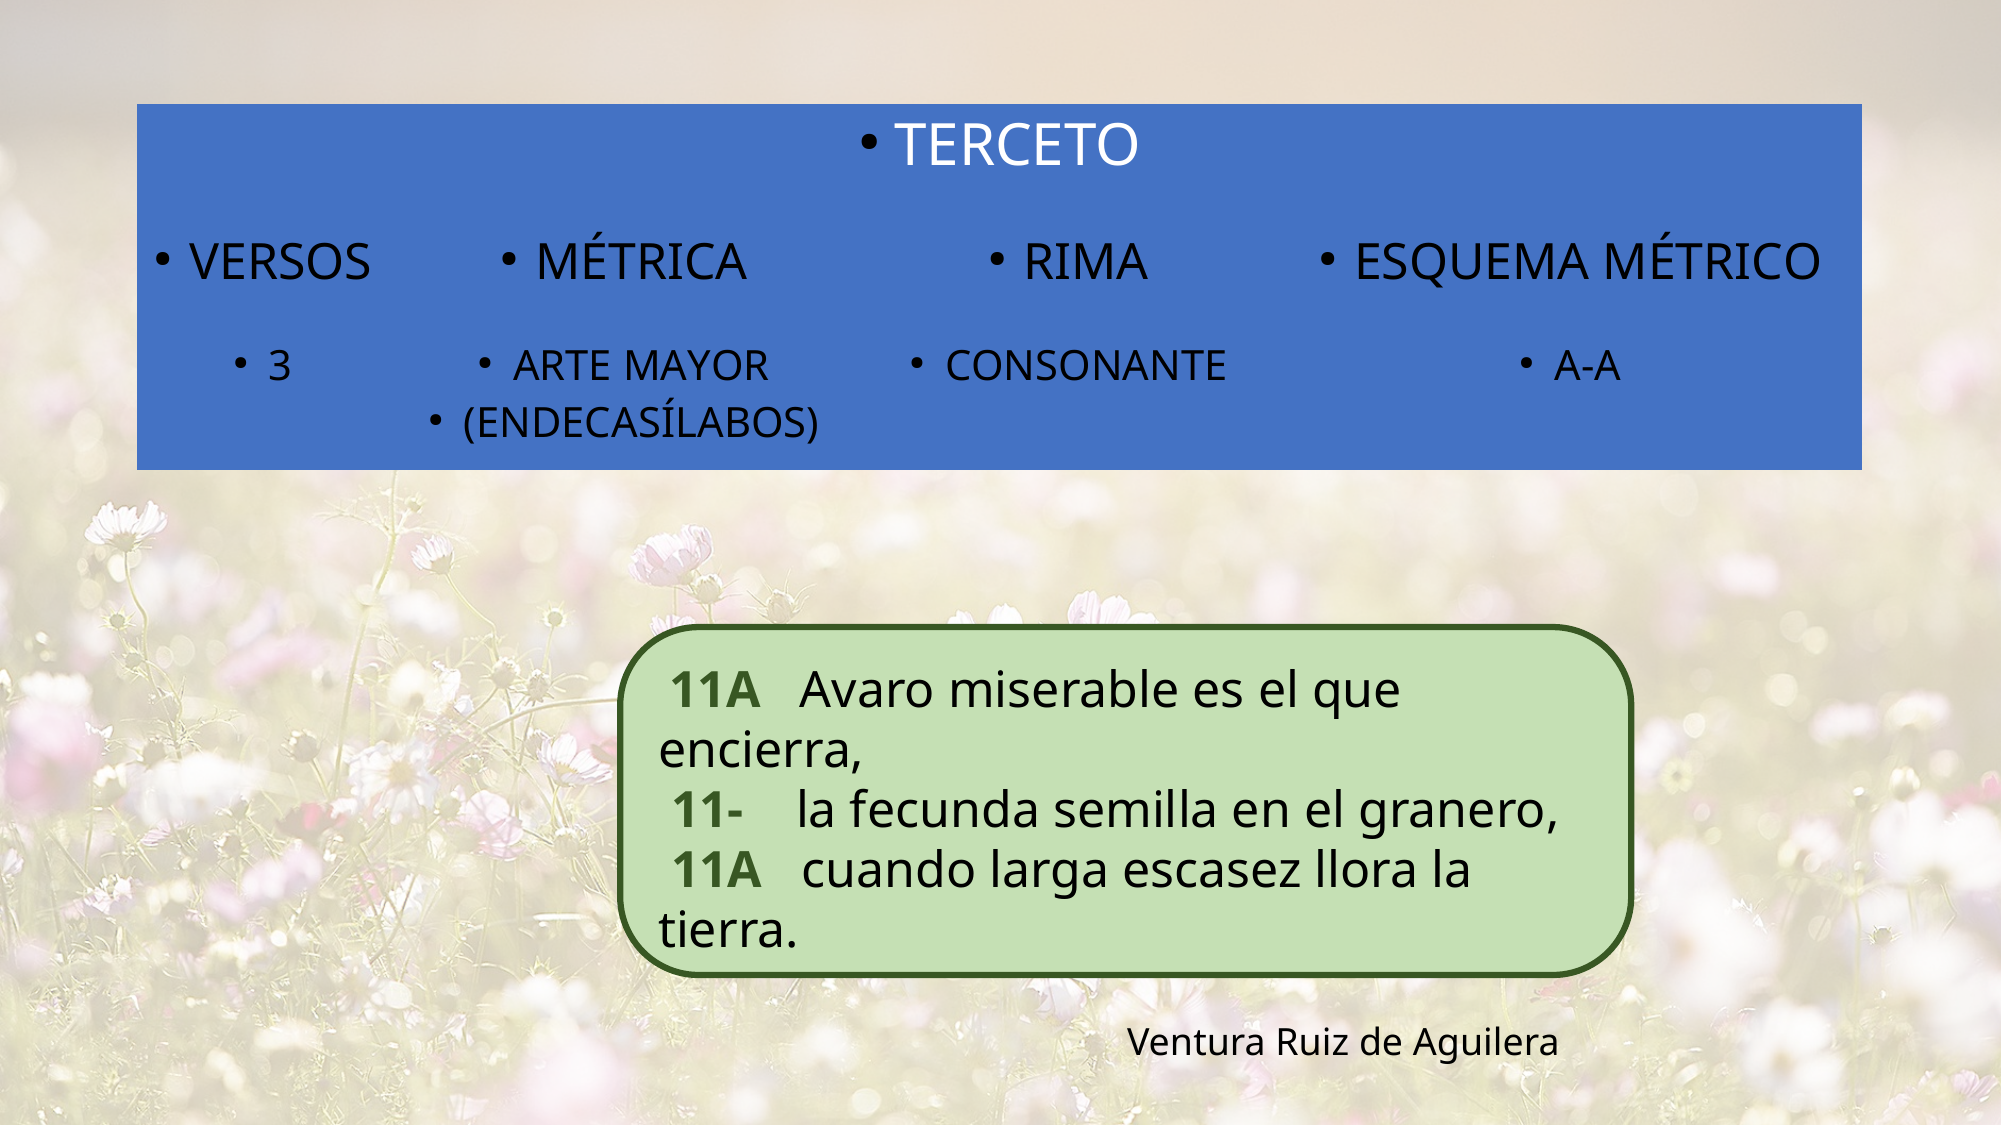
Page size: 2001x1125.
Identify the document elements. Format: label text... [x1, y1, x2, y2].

table_cell MÉTRICA [389, 226, 859, 335]
table_cell ARTE MAYOR (ENDECASÍLABOS) [389, 335, 859, 470]
table_cell CONSONANTE [859, 335, 1278, 470]
table_cell RIMA [859, 226, 1278, 335]
table_cell A-A [1278, 335, 1862, 470]
picture [0, 0, 2000, 1125]
table_cell ESQUEMA MÉTRICO [1278, 226, 1862, 335]
text_box 11A Avaro miserable es el que encierra, 11- la fecunda semilla en el granero, 11A cuando larga escasez llora la tierra. Ventura Ruiz de Aguilera [620, 627, 1632, 976]
table_cell 3 [137, 335, 389, 470]
table_cell VERSOS [137, 226, 389, 335]
table_header TERCETO [137, 104, 1862, 226]
